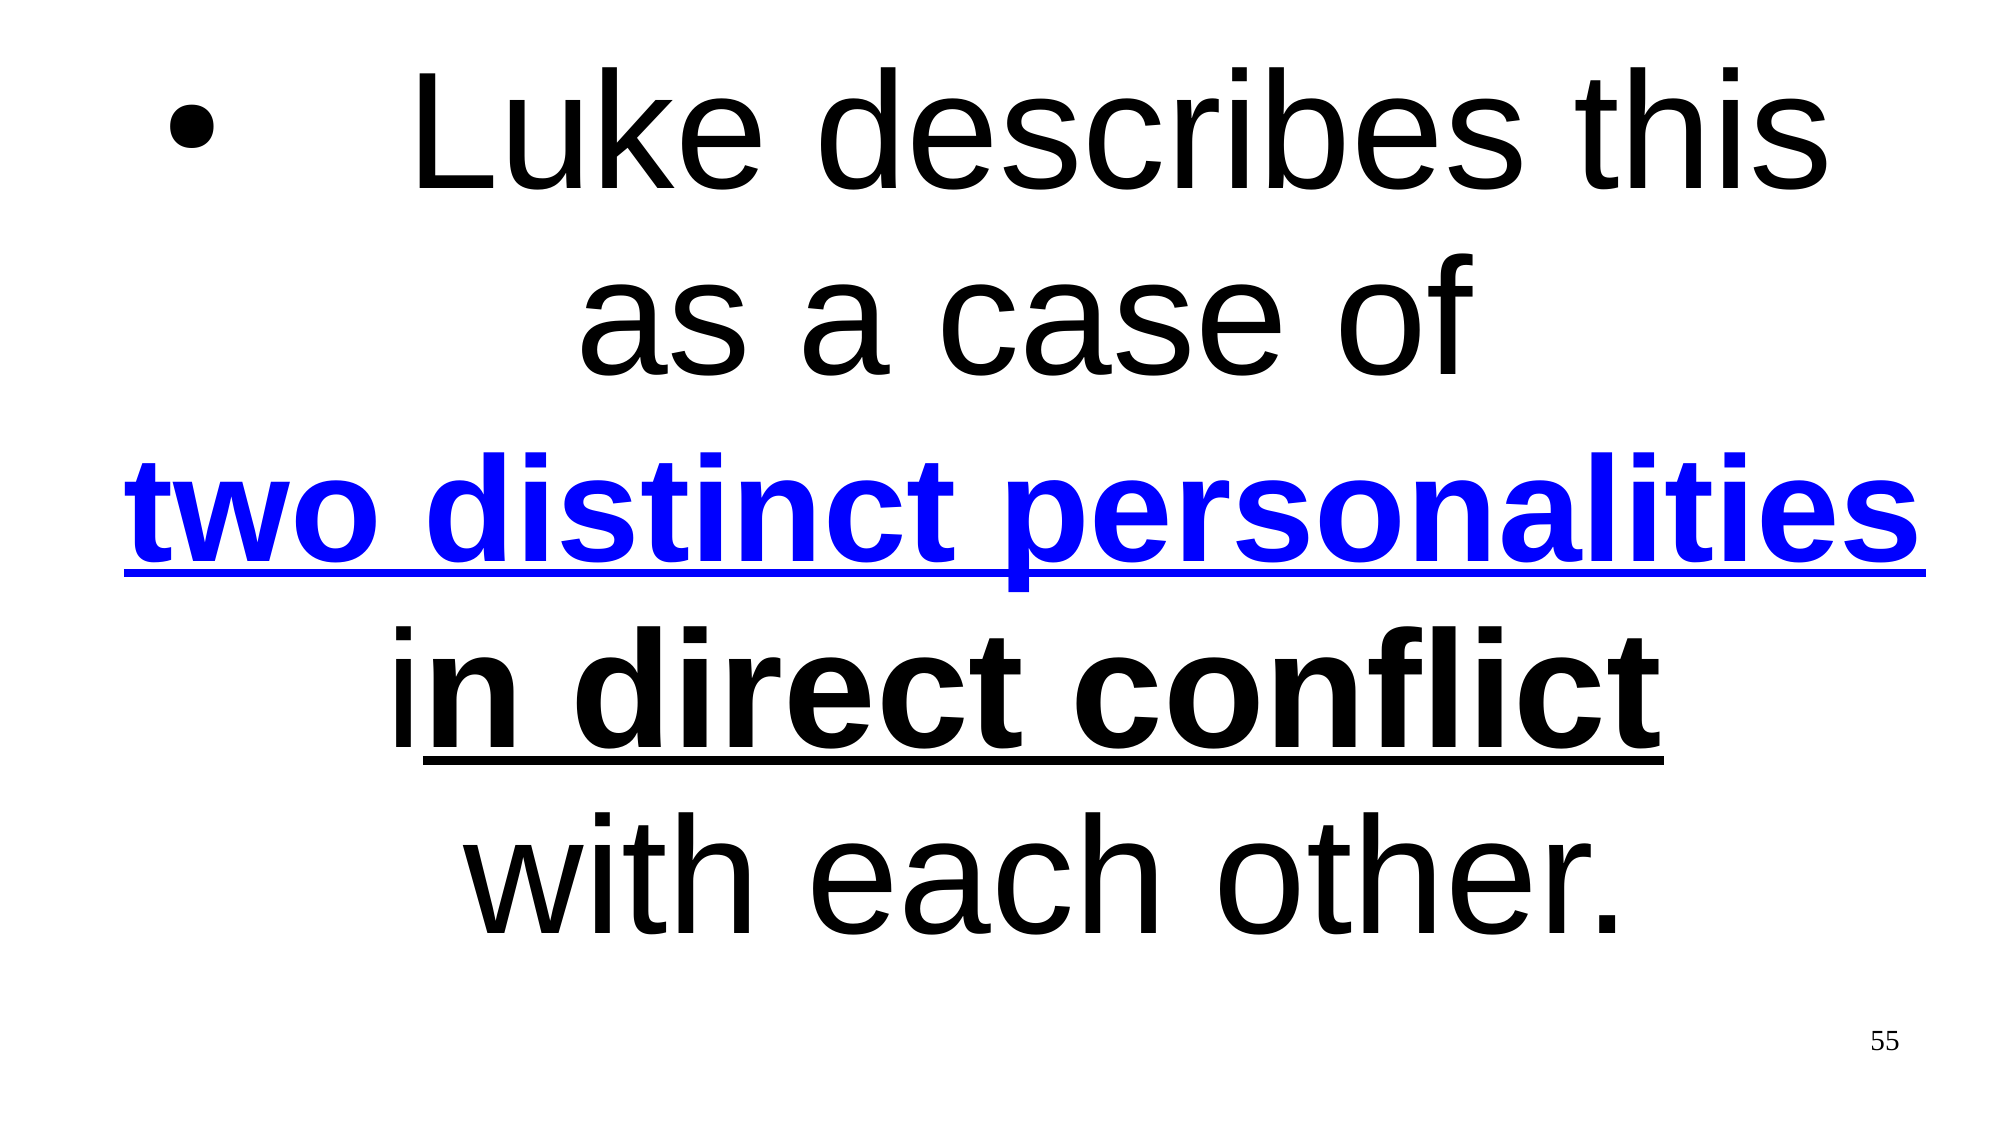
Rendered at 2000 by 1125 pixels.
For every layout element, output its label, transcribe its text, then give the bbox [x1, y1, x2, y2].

list Luke describes this as a case of two distinct personalities in direct conflict with each other. [37, 37, 1988, 1088]
